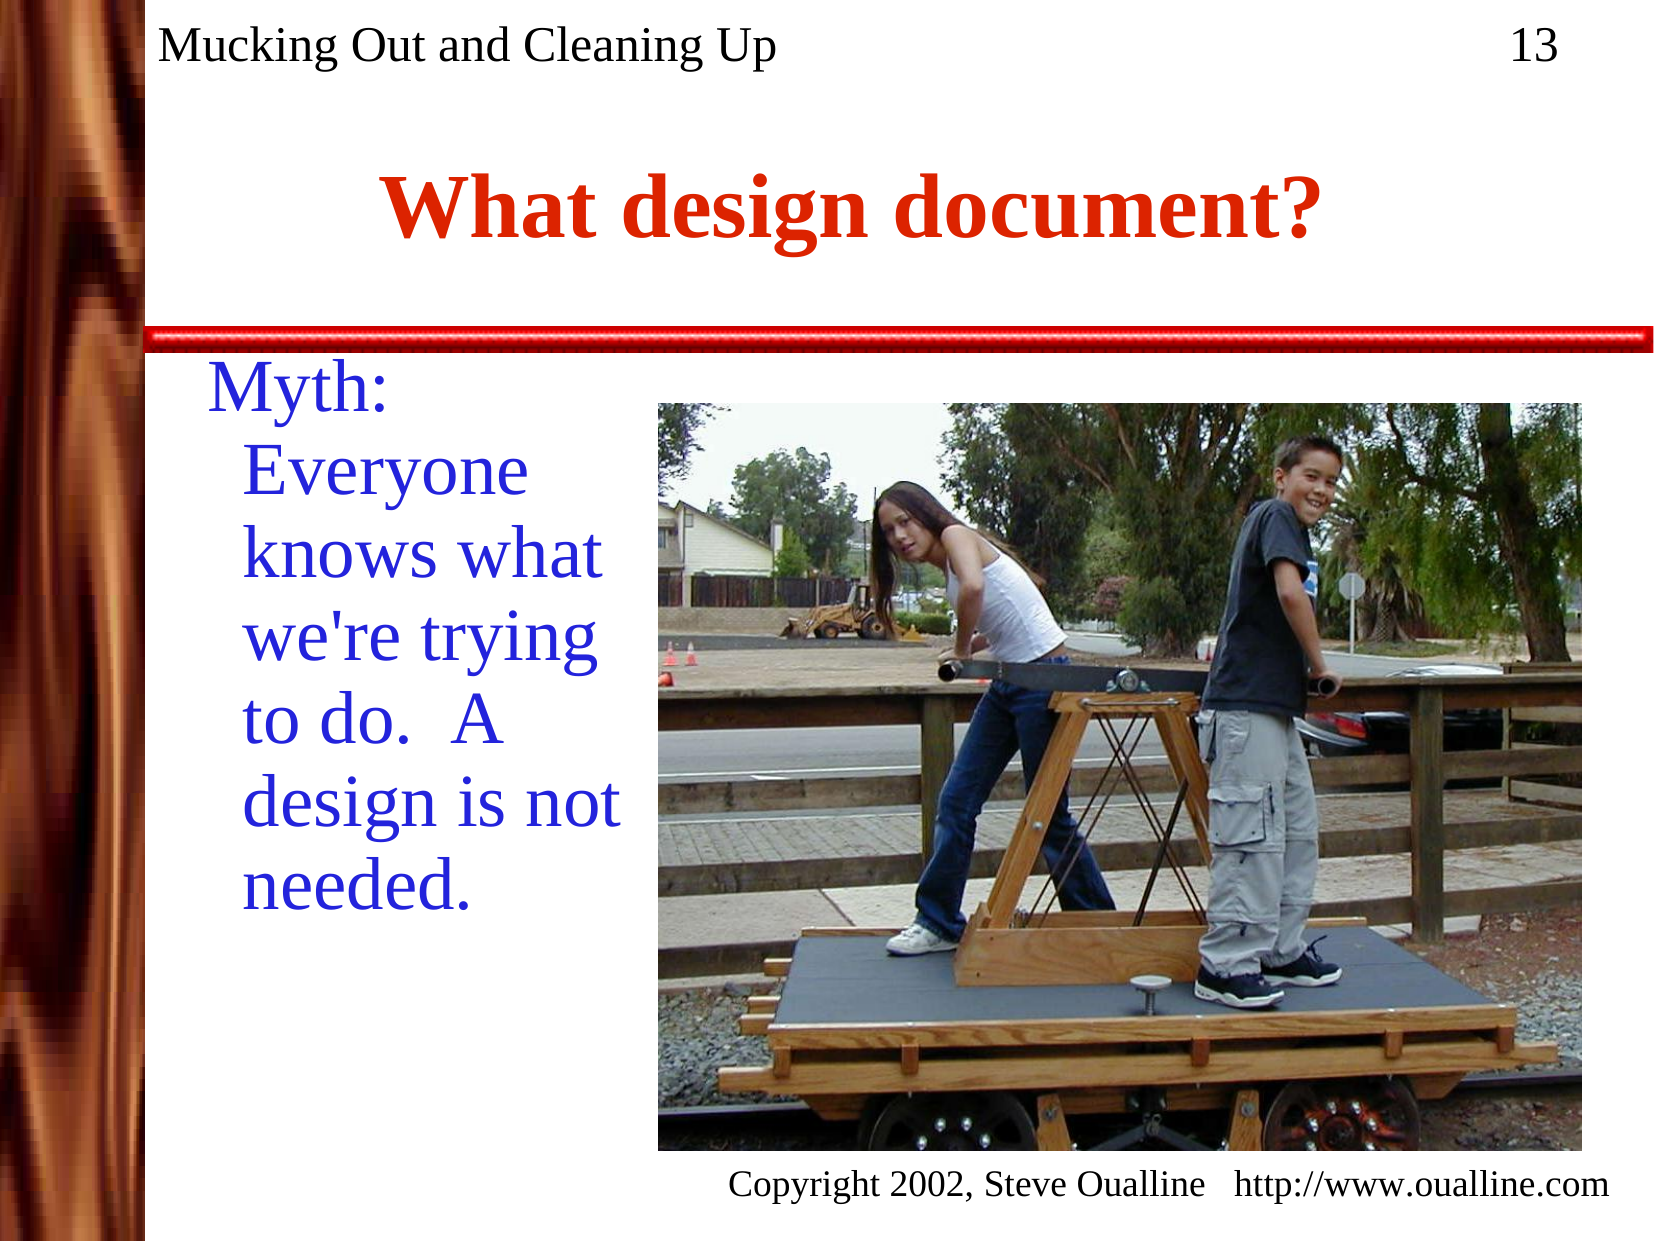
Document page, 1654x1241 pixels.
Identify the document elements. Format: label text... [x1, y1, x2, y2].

picture [0, 0, 1654, 1241]
subtitle Myth: Everyone knows what we're trying to do. A design is not needed. [171, 344, 644, 1160]
title What design document? [171, 102, 1534, 310]
picture [658, 403, 1582, 1151]
